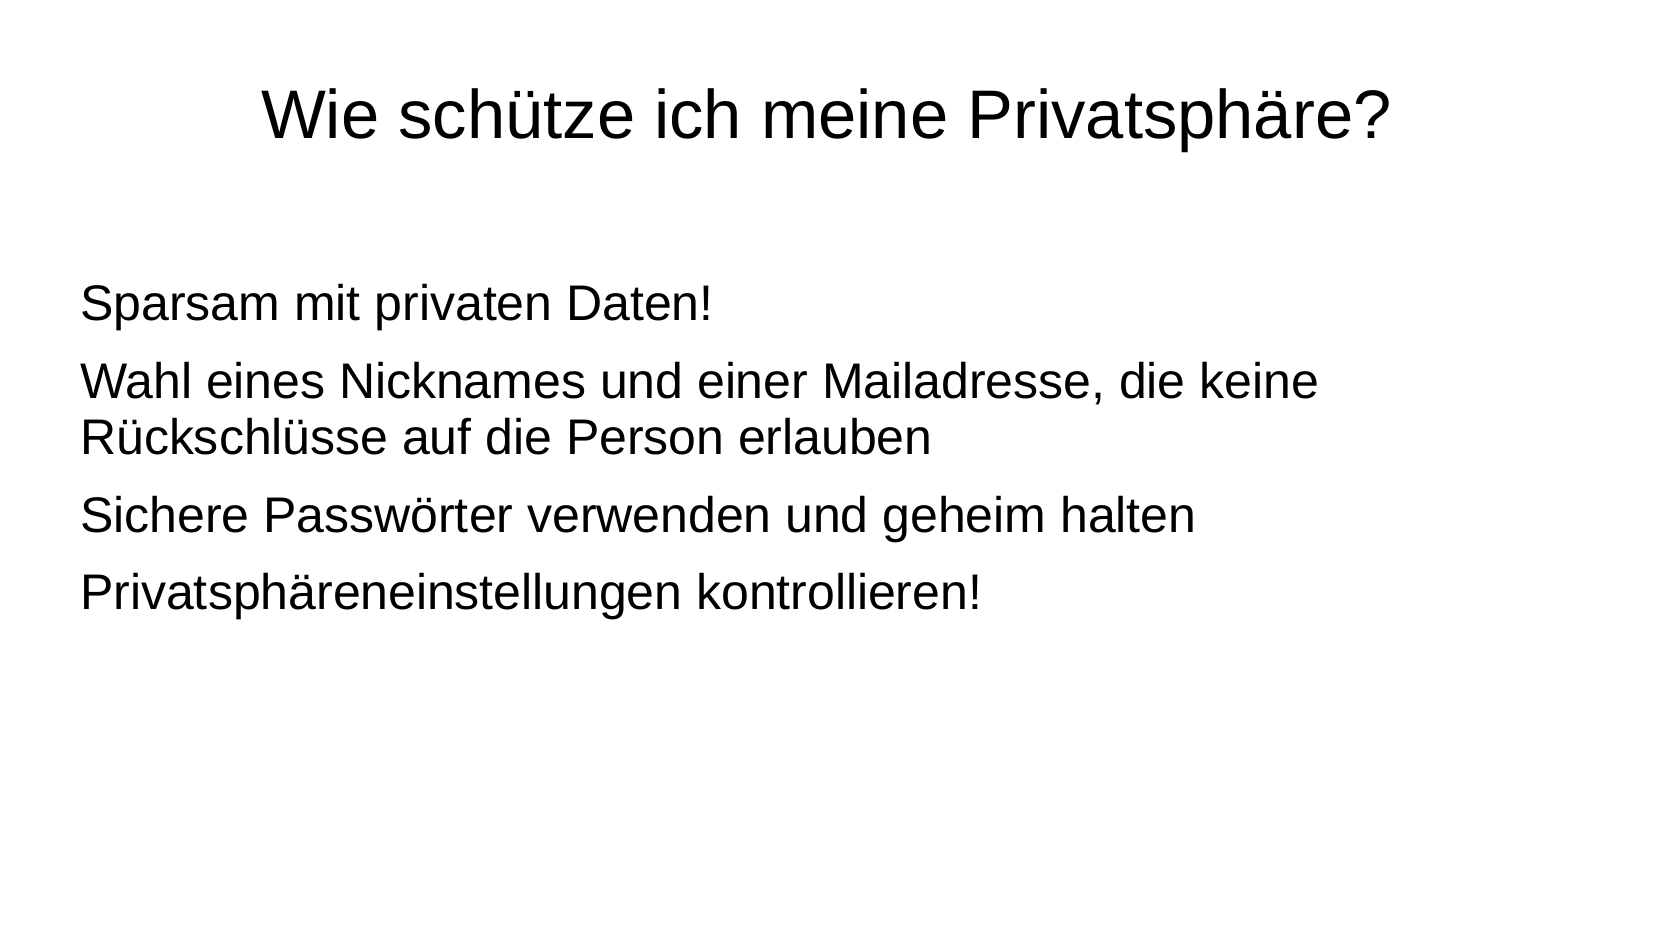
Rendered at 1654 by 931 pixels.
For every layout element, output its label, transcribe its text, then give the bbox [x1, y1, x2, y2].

title Wie schütze ich meine Privatsphäre? [82, 37, 1571, 193]
list Sparsam mit privaten Daten! Wahl eines Nicknames und einer Mailadresse, die keine Rückschlüsse auf die Person erlauben Sichere Passwörter verwenden und geheim halten Privatsphäreneinstellungen kontrollieren! [80, 275, 1536, 815]
